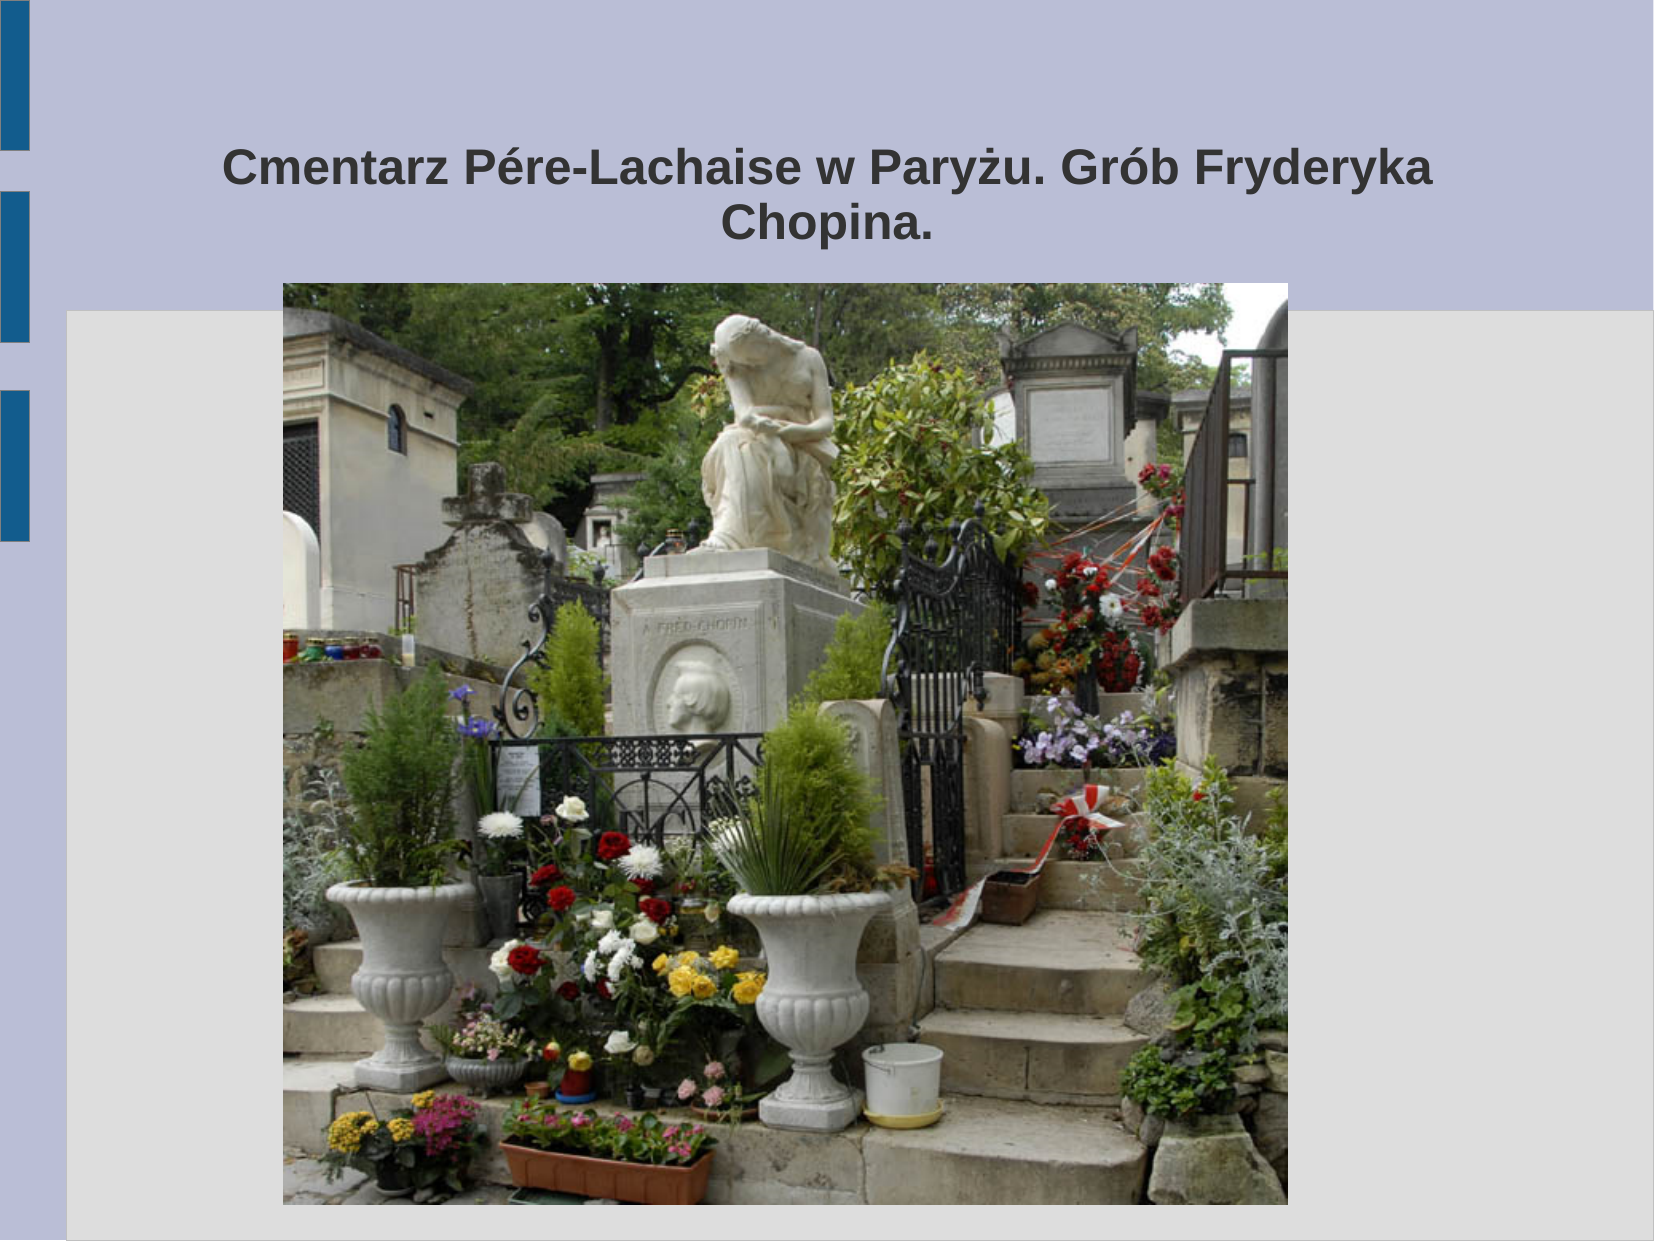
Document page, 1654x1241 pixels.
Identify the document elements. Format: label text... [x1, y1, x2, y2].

title Cmentarz Pére-Lachaise w Paryżu. Grób Fryderyka Chopina. [121, 91, 1534, 299]
picture [283, 283, 1288, 1205]
